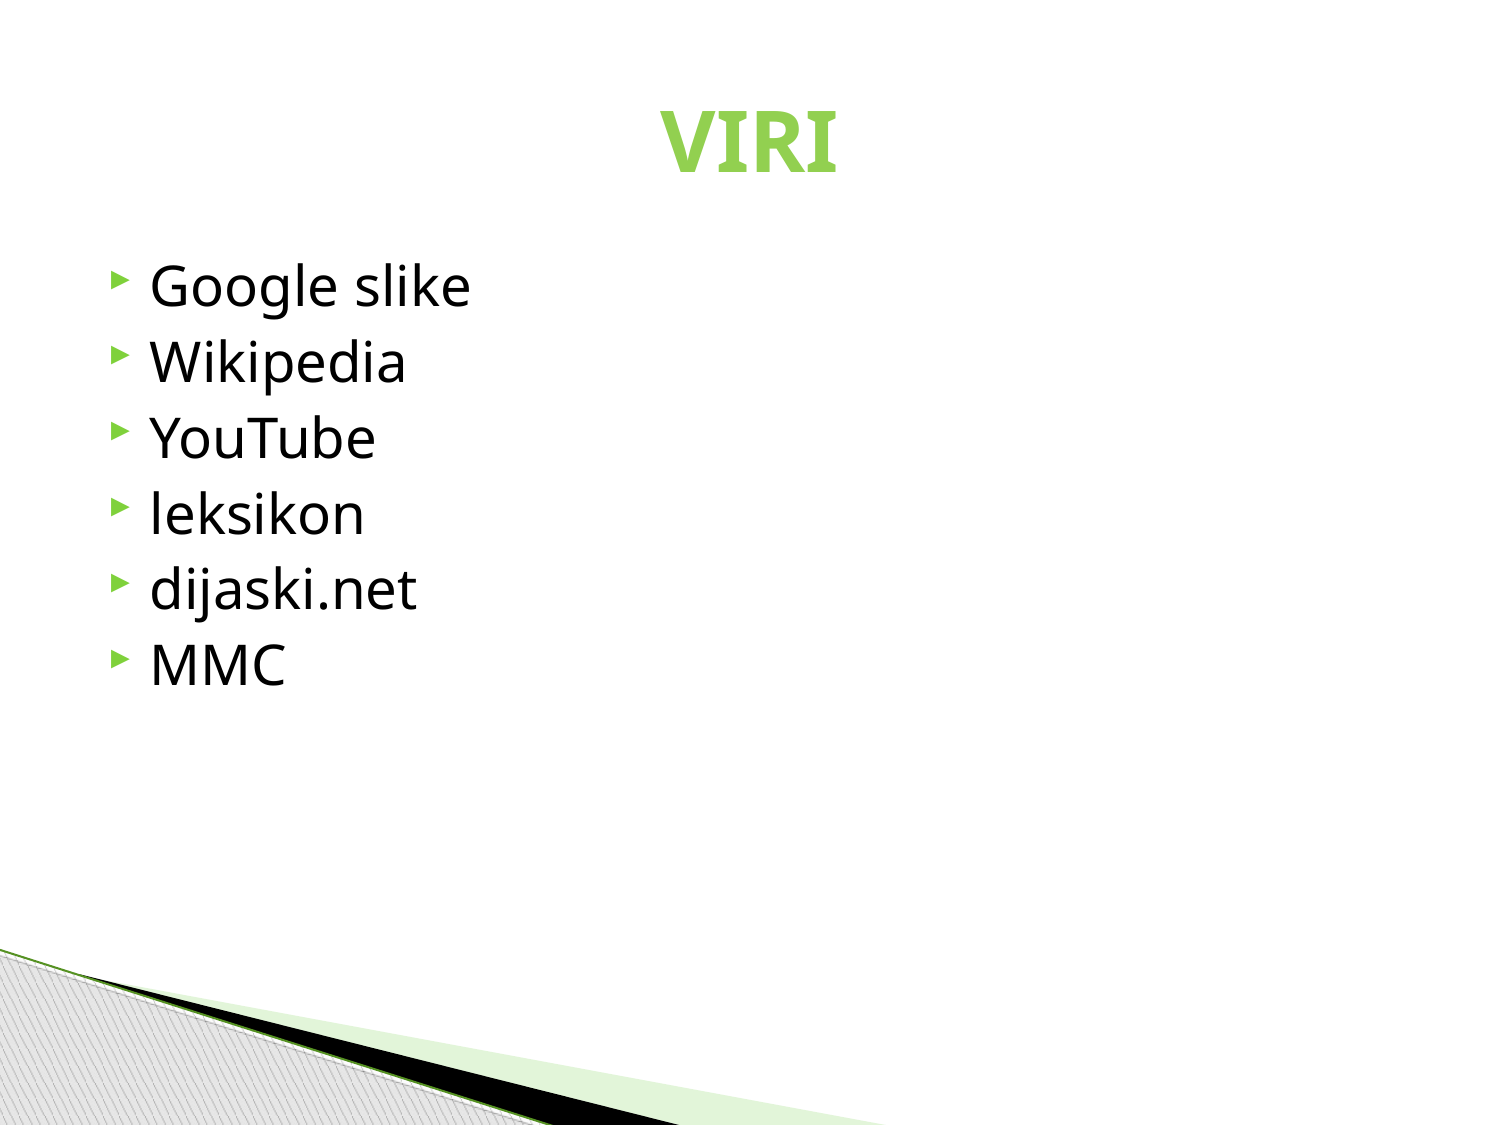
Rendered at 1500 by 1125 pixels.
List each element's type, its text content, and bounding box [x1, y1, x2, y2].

title VIRI [75, 45, 1425, 233]
list Google slike Wikipedia YouTube leksikon dijaski.net MMC [75, 242, 1425, 986]
